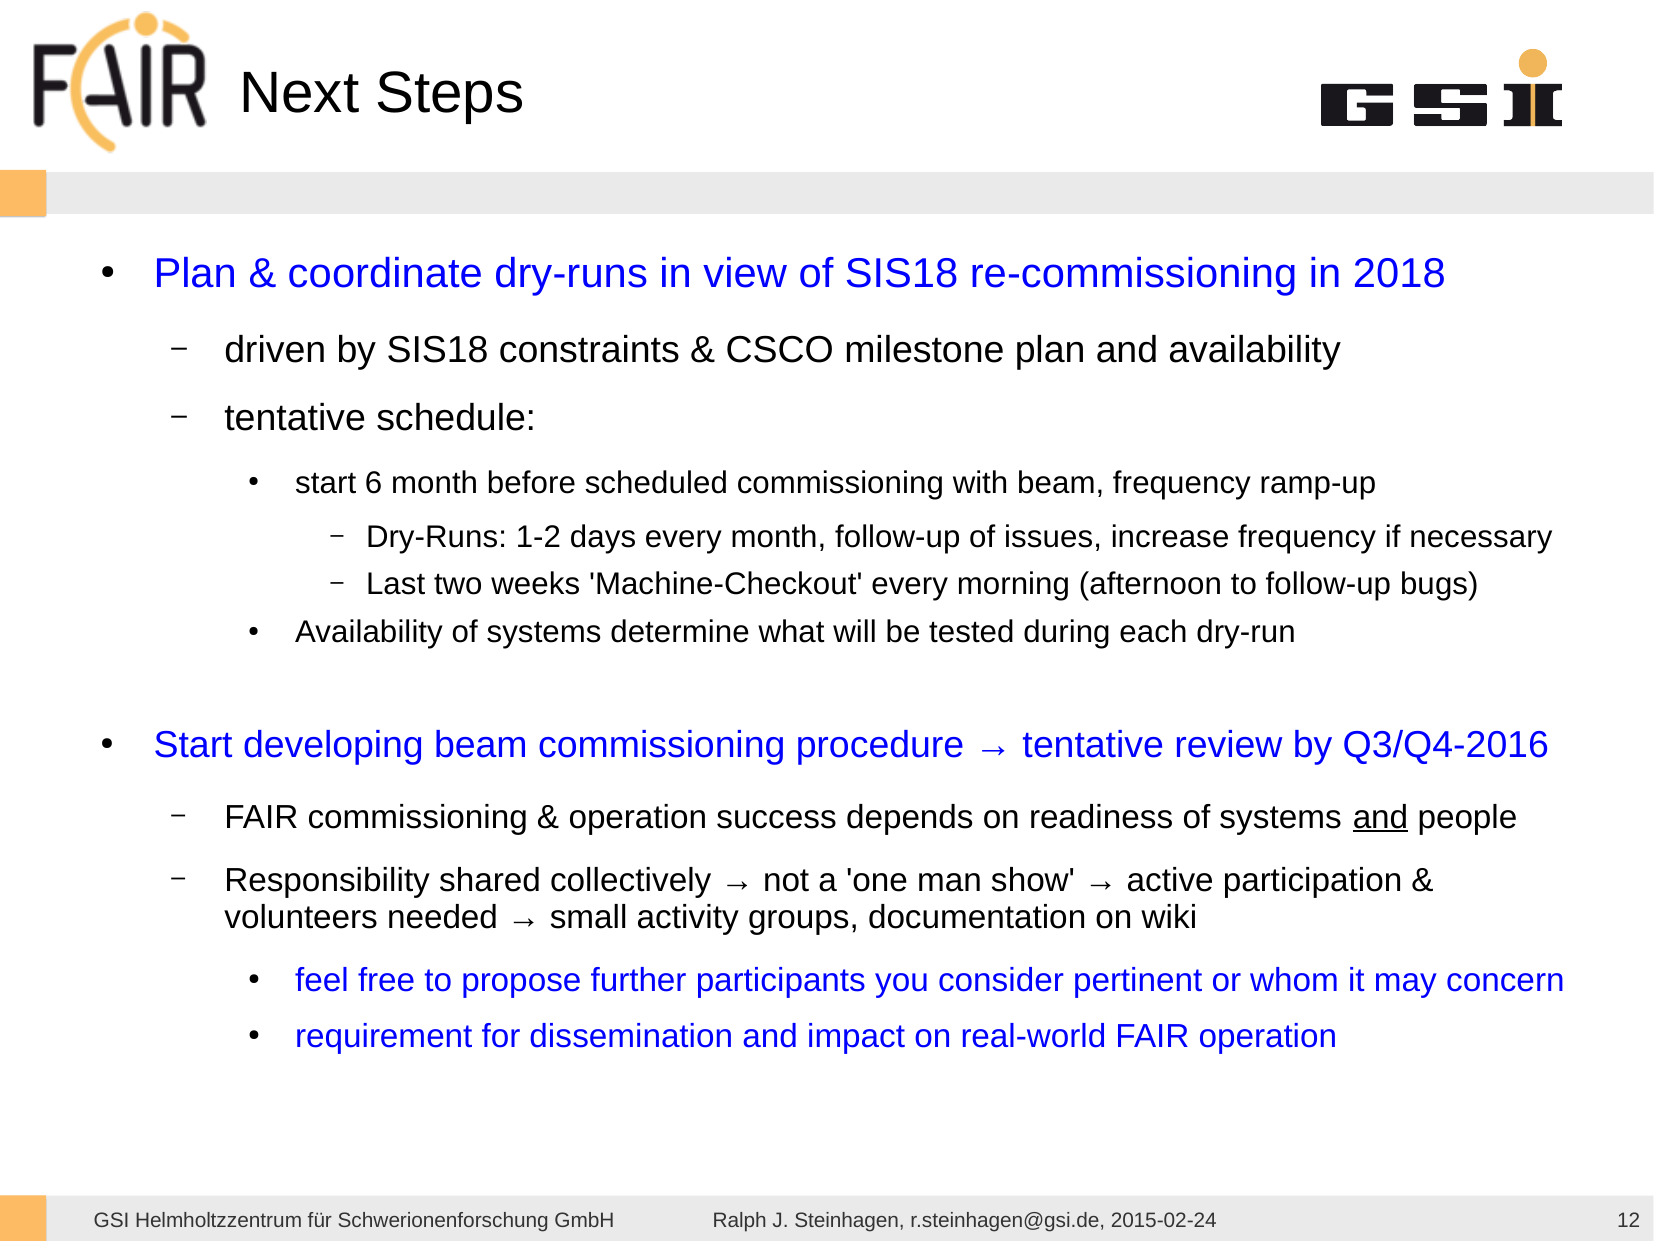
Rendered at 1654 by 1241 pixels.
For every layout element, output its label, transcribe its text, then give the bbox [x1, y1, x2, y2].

picture [1319, 46, 1564, 129]
list Plan & coordinate dry-runs in view of SIS18 re-commissioning in 2018 driven by SIS18 constraints & CSCO milestone plan and availability tentative schedule: start 6 month before scheduled commissioning with beam, frequency ramp-up Dry-Runs: 1-2 days every month, follow-up of issues, increase frequency if necessary Last two weeks 'Machine-Checkout' every morning (afternoon to follow-up bugs) Availability of systems determine what will be tested during each dry-run Start developing beam commissioning procedure → tentative review by Q3/Q4-2016 FAIR commissioning & operation success depends on readiness of systems and people Responsibility shared collectively → not a 'one man show' → active participation & volunteers needed → small activity groups, documentation on wiki feel free to propose further participants you consider pertinent or whom it may concern requirement for dissemination and impact on real-world FAIR operation [82, 249, 1571, 1158]
title Next Steps [239, 23, 1301, 162]
picture [33, 10, 207, 155]
